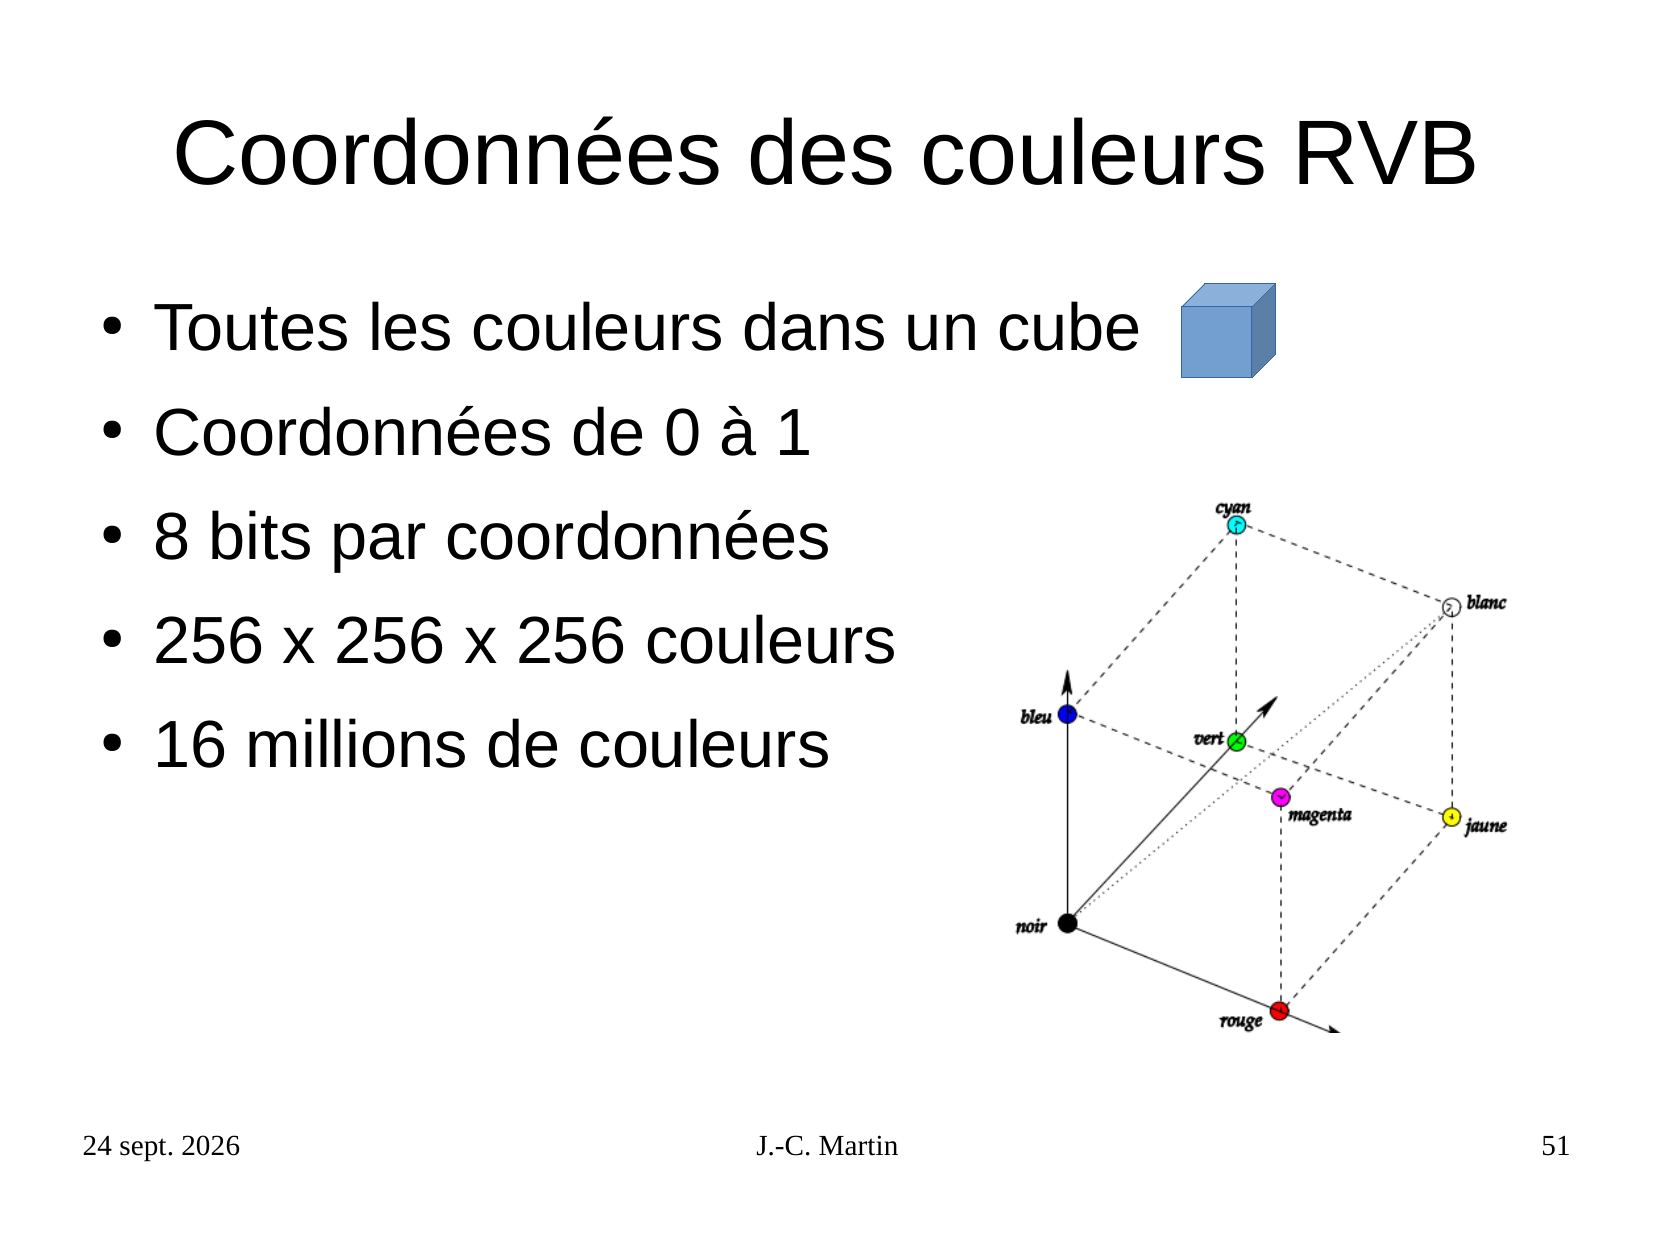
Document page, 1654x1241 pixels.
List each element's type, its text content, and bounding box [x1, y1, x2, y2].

picture [992, 1010, 1530, 1033]
text_box [1181, 283, 1276, 378]
title Coordonnées des couleurs RVB [82, 49, 1571, 257]
list Toutes les couleurs dans un cube Coordonnées de 0 à 1 8 bits par coordonnées 256 x 256 x 256 couleurs 16 millions de couleurs [82, 290, 1571, 1010]
